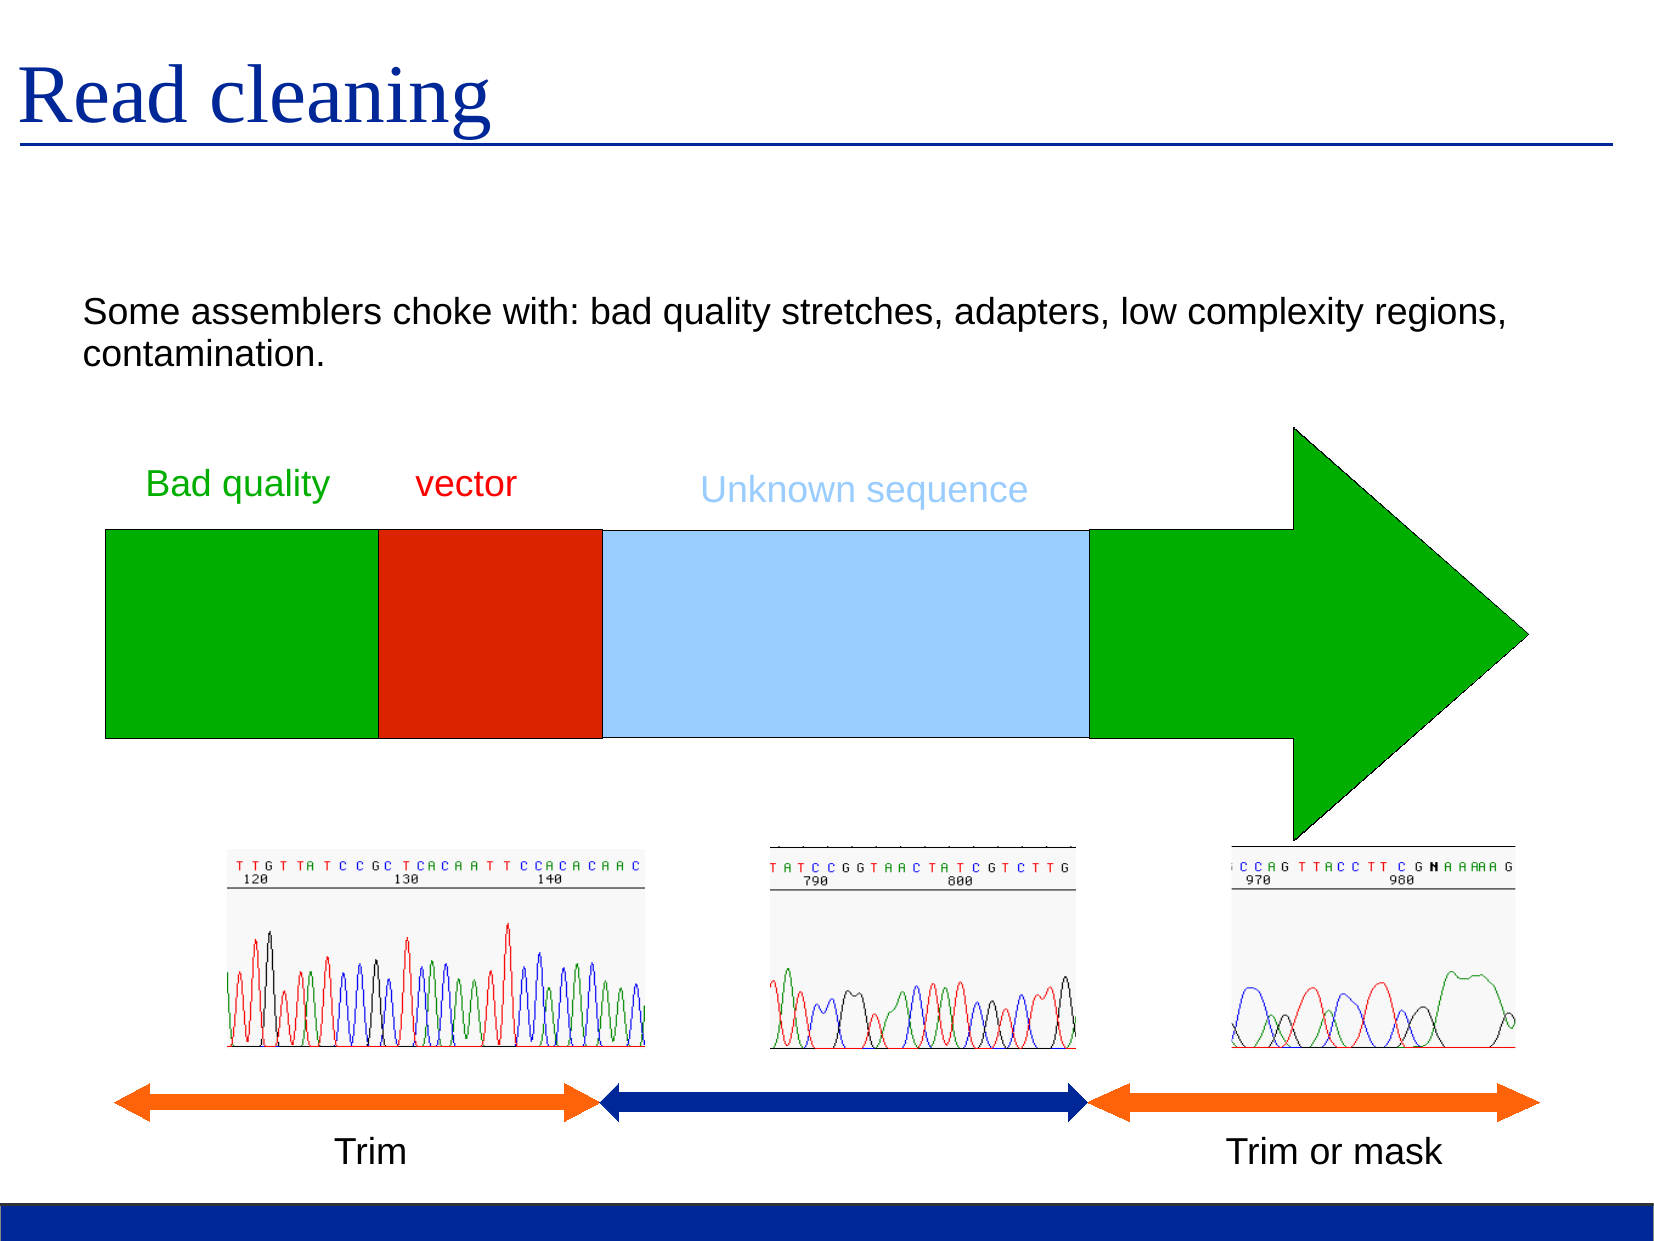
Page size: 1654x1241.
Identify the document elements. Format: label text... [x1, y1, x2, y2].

picture [227, 849, 664, 1049]
text_box [114, 1083, 1540, 1122]
text_box [105, 427, 1529, 841]
text_box vector [400, 455, 533, 513]
text_box Bad quality [130, 454, 346, 512]
list Some assemblers choke with: bad quality stretches, adapters, low complexity regions, contamination. [82, 290, 1571, 1109]
picture [1231, 846, 1516, 1050]
text_box Trim [319, 1122, 424, 1180]
title Read cleaning [17, 0, 1589, 198]
picture [770, 846, 1076, 1050]
text_box Unknown sequence [685, 461, 1044, 519]
text_box Trim or mask [1210, 1122, 1460, 1180]
